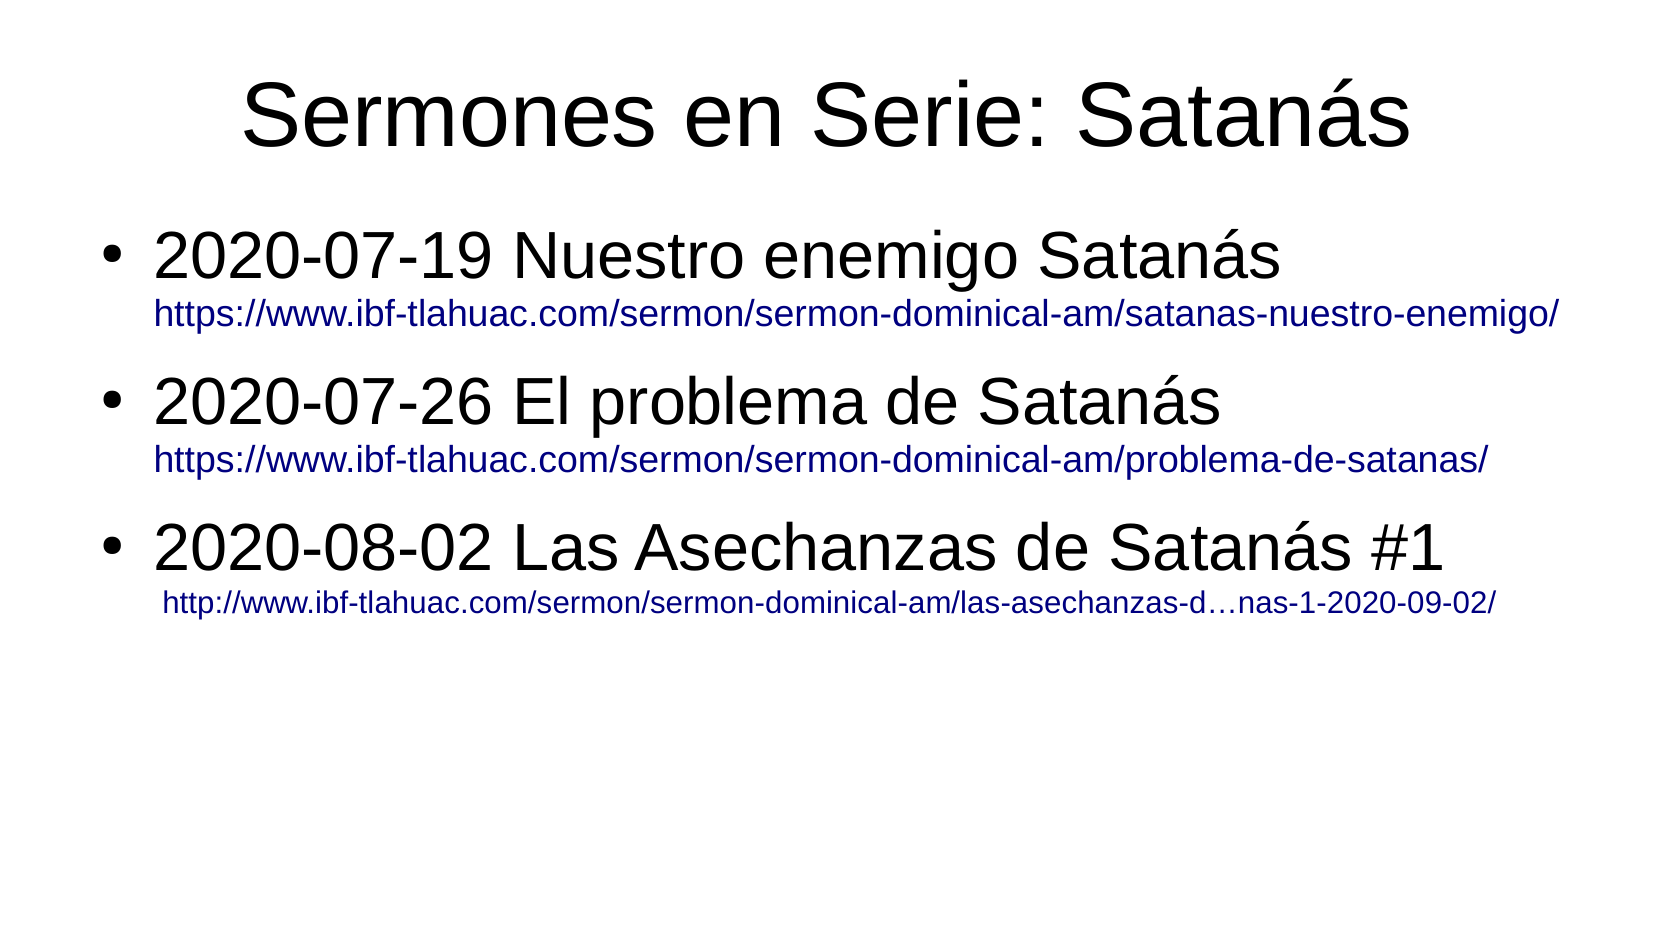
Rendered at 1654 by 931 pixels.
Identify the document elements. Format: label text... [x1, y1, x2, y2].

list 2020-07-19 Nuestro enemigo Satanás https://www.ibf-tlahuac.com/sermon/sermon-dominical-am/satanas-nuestro-enemigo/ 2020-07-26 El problema de Satanás https://www.ibf-tlahuac.com/sermon/sermon-dominical-am/problema-de-satanas/ 2020-08-02 Las Asechanzas de Satanás #1 http://www.ibf-tlahuac.com/sermon/sermon-dominical-am/las-asechanzas-d…nas-1-2020-09-02/ ‎ [82, 217, 1571, 758]
title Sermones en Serie: Satanás [82, 37, 1571, 193]
